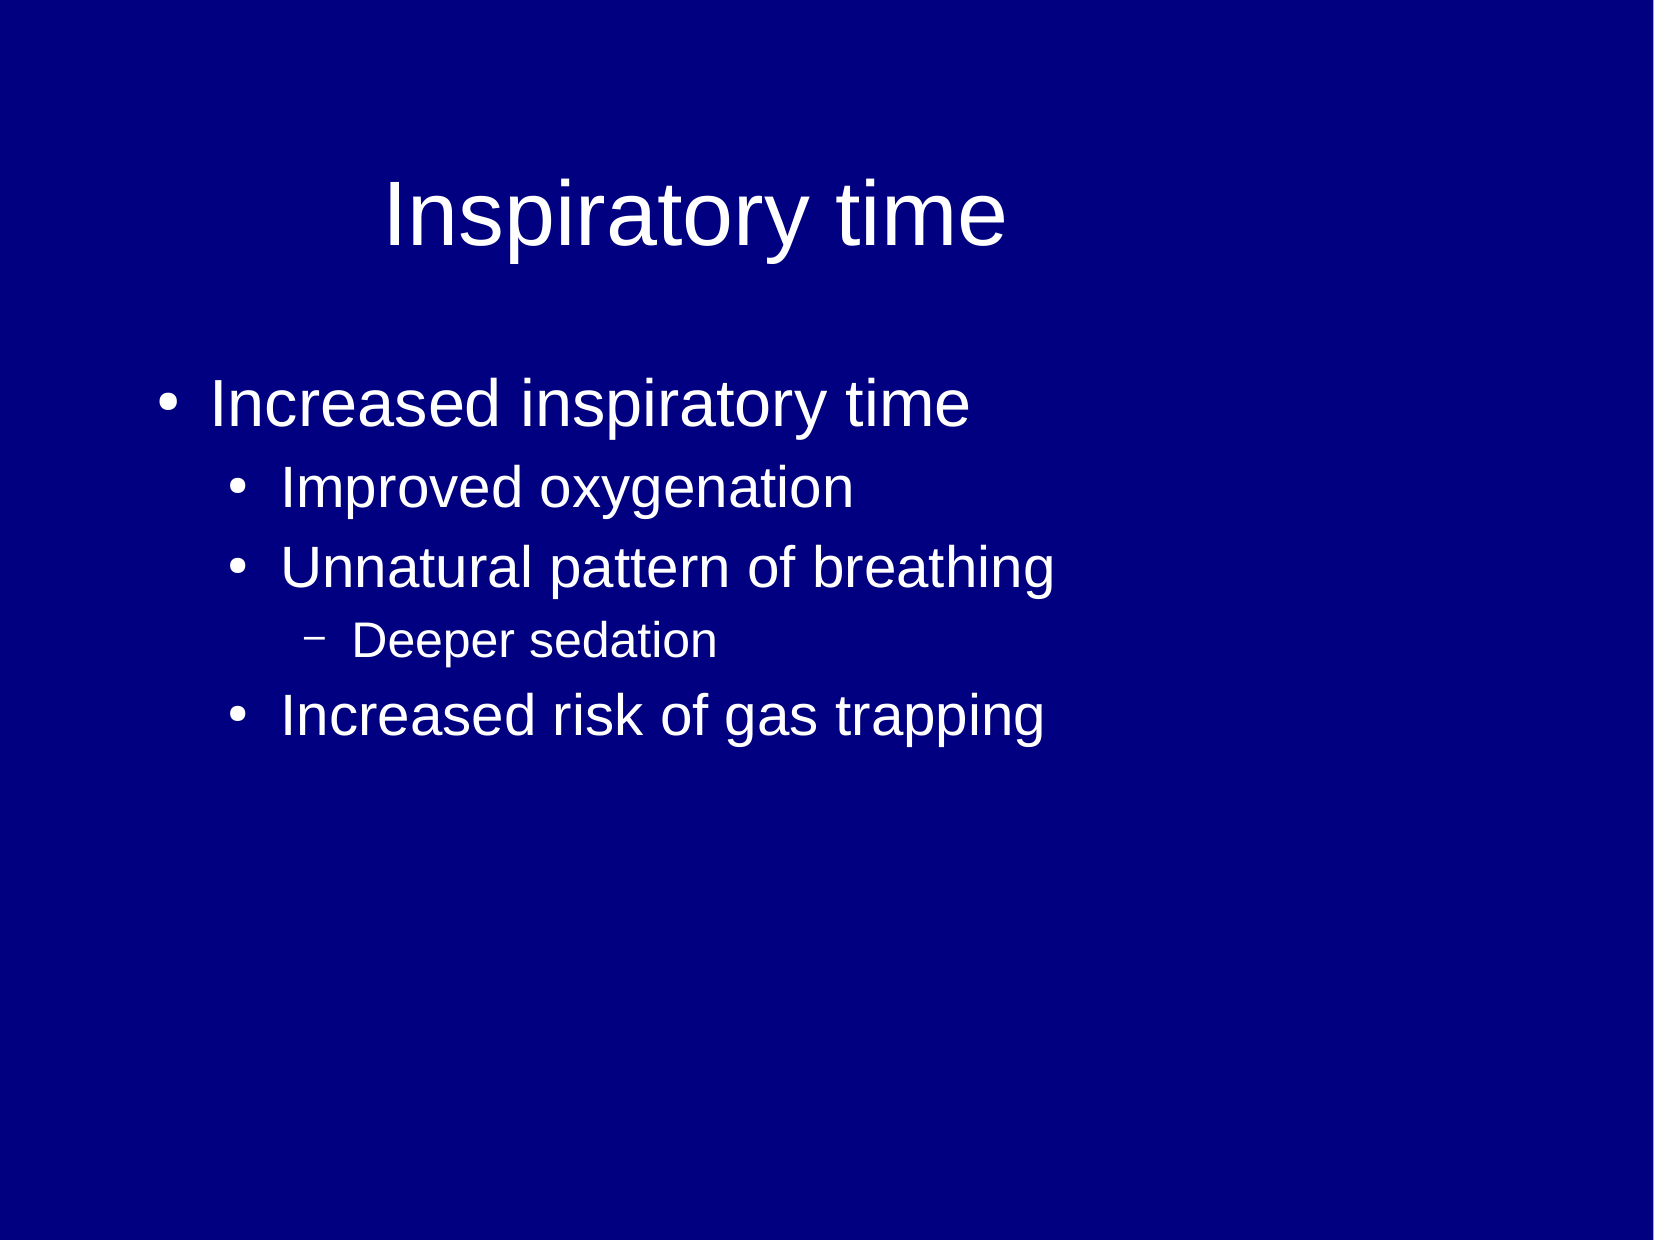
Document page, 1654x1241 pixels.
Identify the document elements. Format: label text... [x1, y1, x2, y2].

title Inspiratory time [124, 110, 1268, 317]
list Increased inspiratory time Improved oxygenation Unnatural pattern of breathing Deeper sedation Increased risk of gas trapping [124, 358, 1530, 1103]
